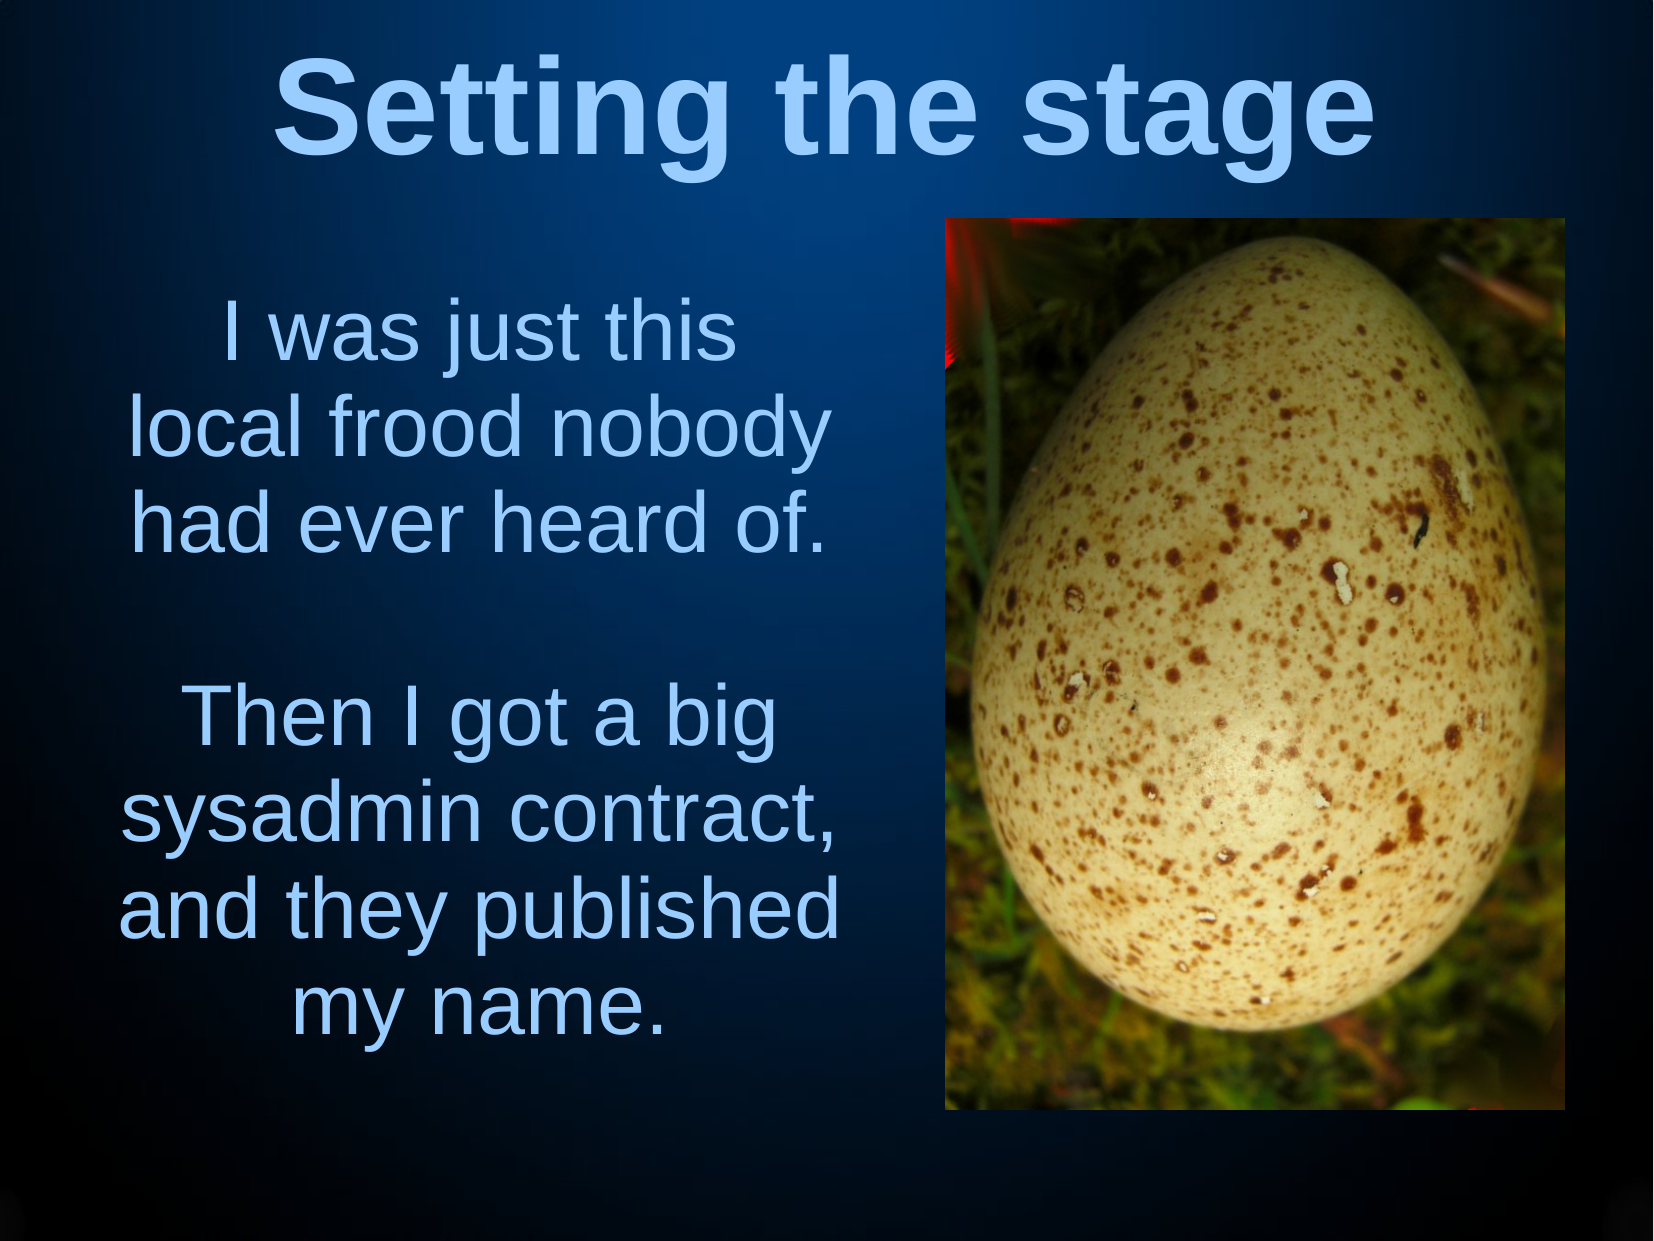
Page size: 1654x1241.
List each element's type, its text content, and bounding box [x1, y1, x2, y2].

title Setting the stage [0, 2, 1651, 211]
picture [0, 0, 1654, 1241]
title I was just this local frood nobody had ever heard of. Then I got a big sysadmin contract, and they published my name. [60, 225, 901, 1111]
